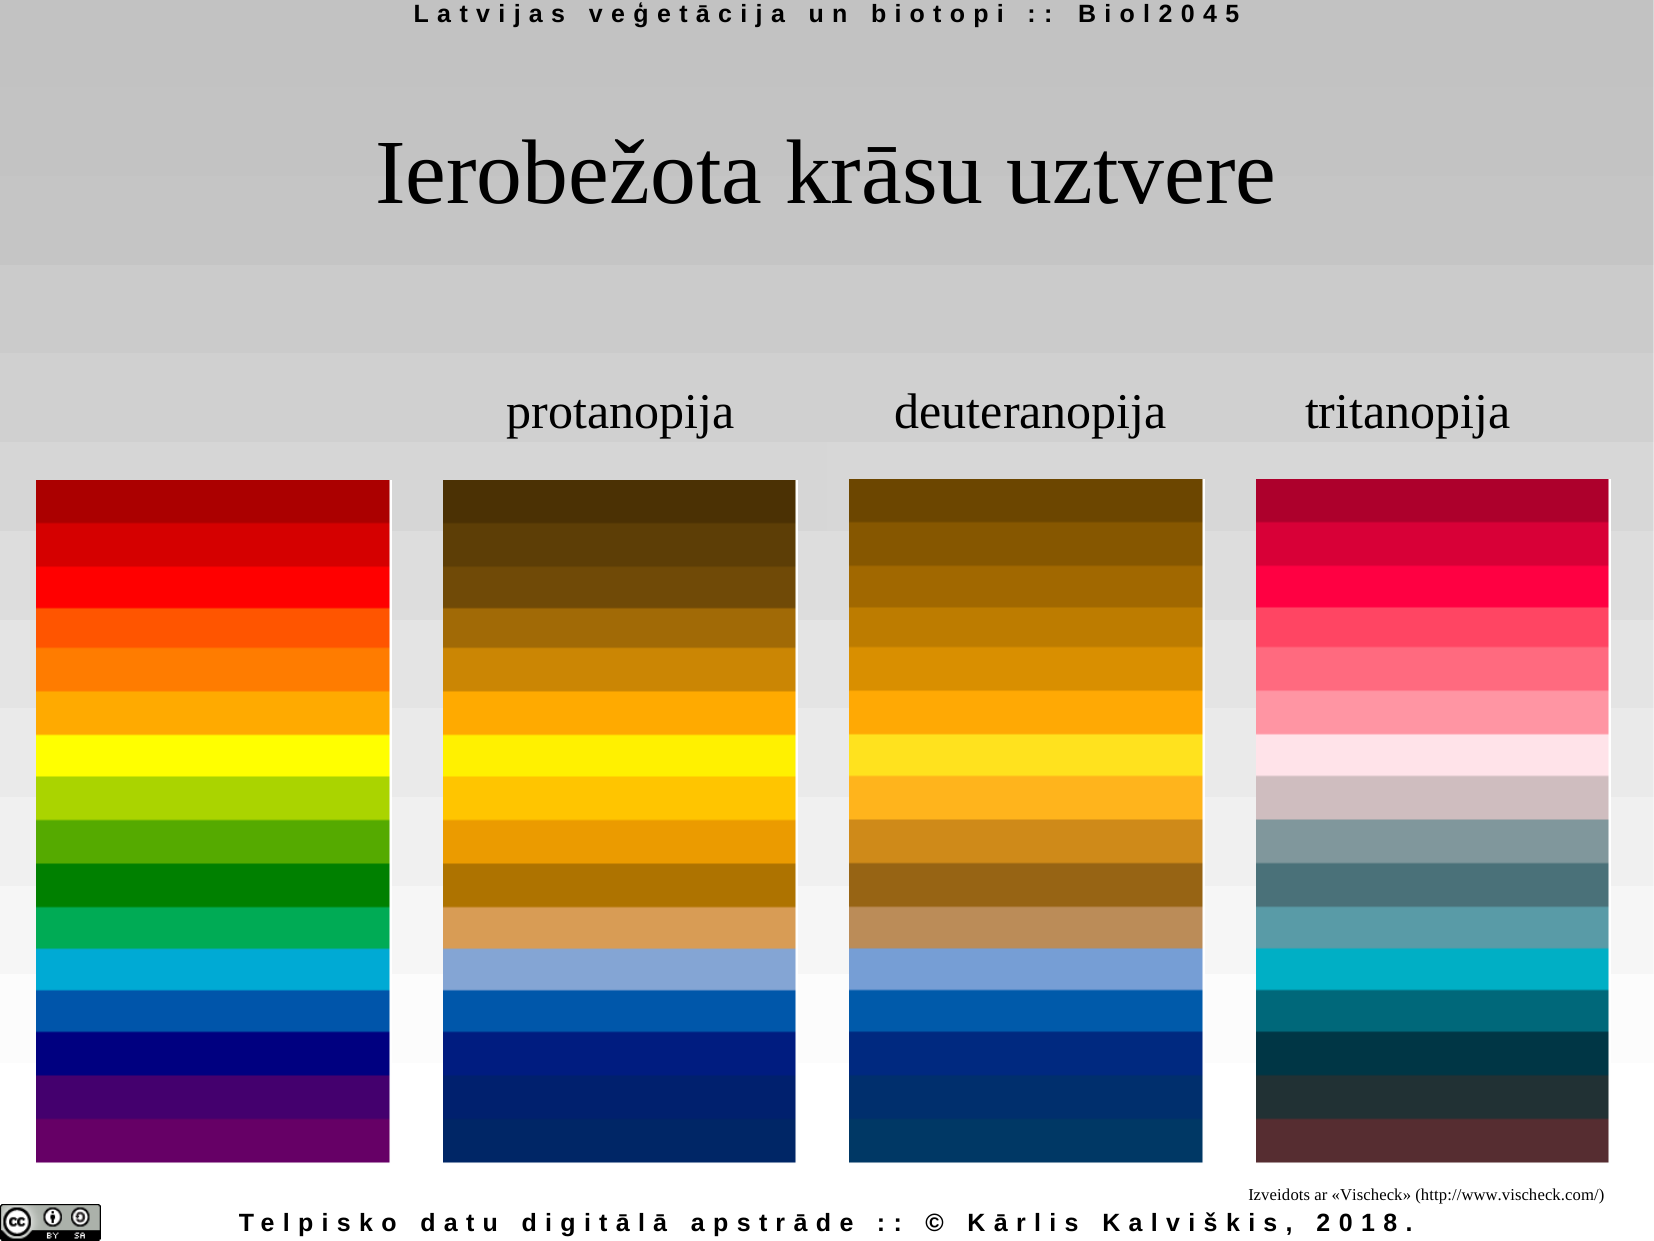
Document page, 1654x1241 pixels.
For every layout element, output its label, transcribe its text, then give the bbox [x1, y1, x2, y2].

text_box protanopija [506, 383, 736, 441]
title Ierobežota krāsu uztvere [29, 49, 1625, 296]
text_box Izveidots ar «Vischeck» (http://www.vischeck.com/) [1250, 1185, 1606, 1204]
picture [0, 0, 1654, 1241]
text_box deuteranopija [894, 383, 1168, 441]
text_box tritanopija [1305, 383, 1512, 441]
